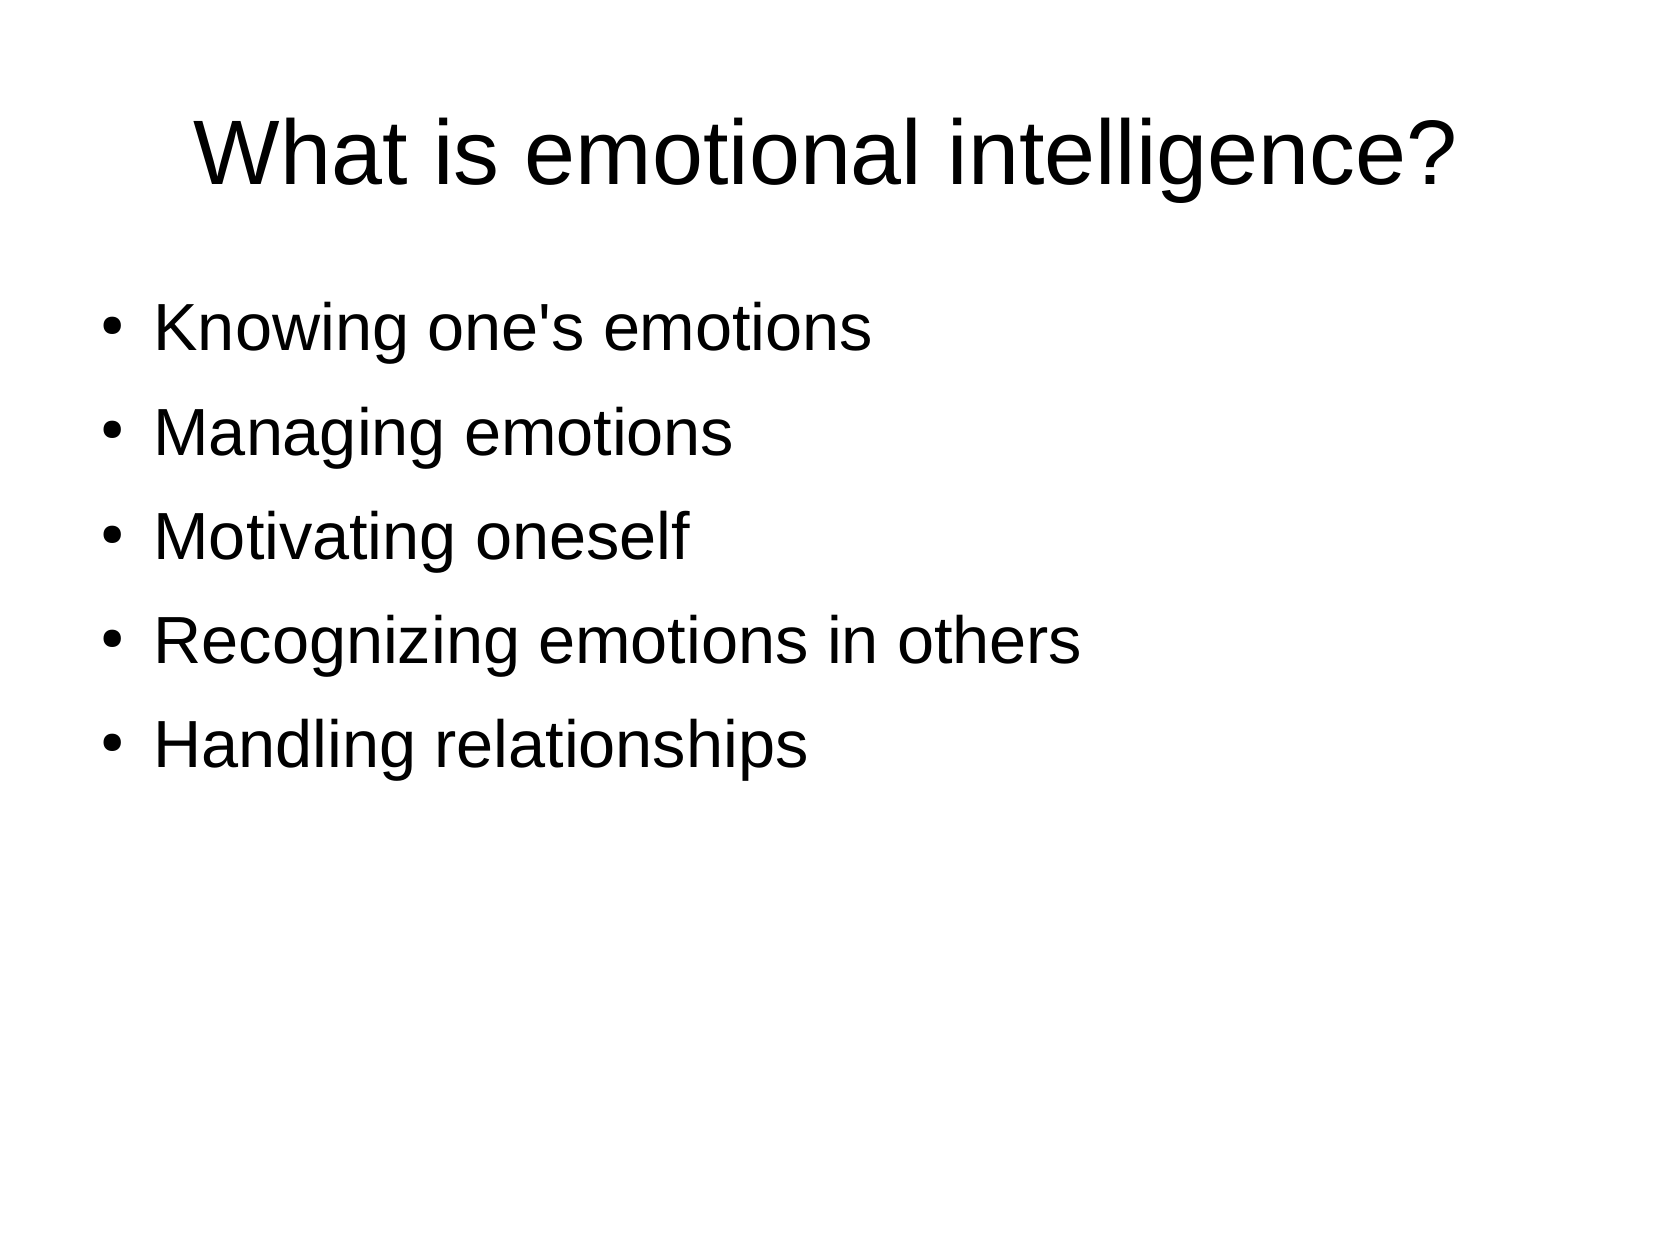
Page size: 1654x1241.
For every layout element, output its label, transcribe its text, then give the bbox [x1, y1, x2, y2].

list Knowing one's emotions Managing emotions Motivating oneself Recognizing emotions in others Handling relationships [82, 290, 1571, 1094]
title What is emotional intelligence? [82, 56, 1571, 250]
